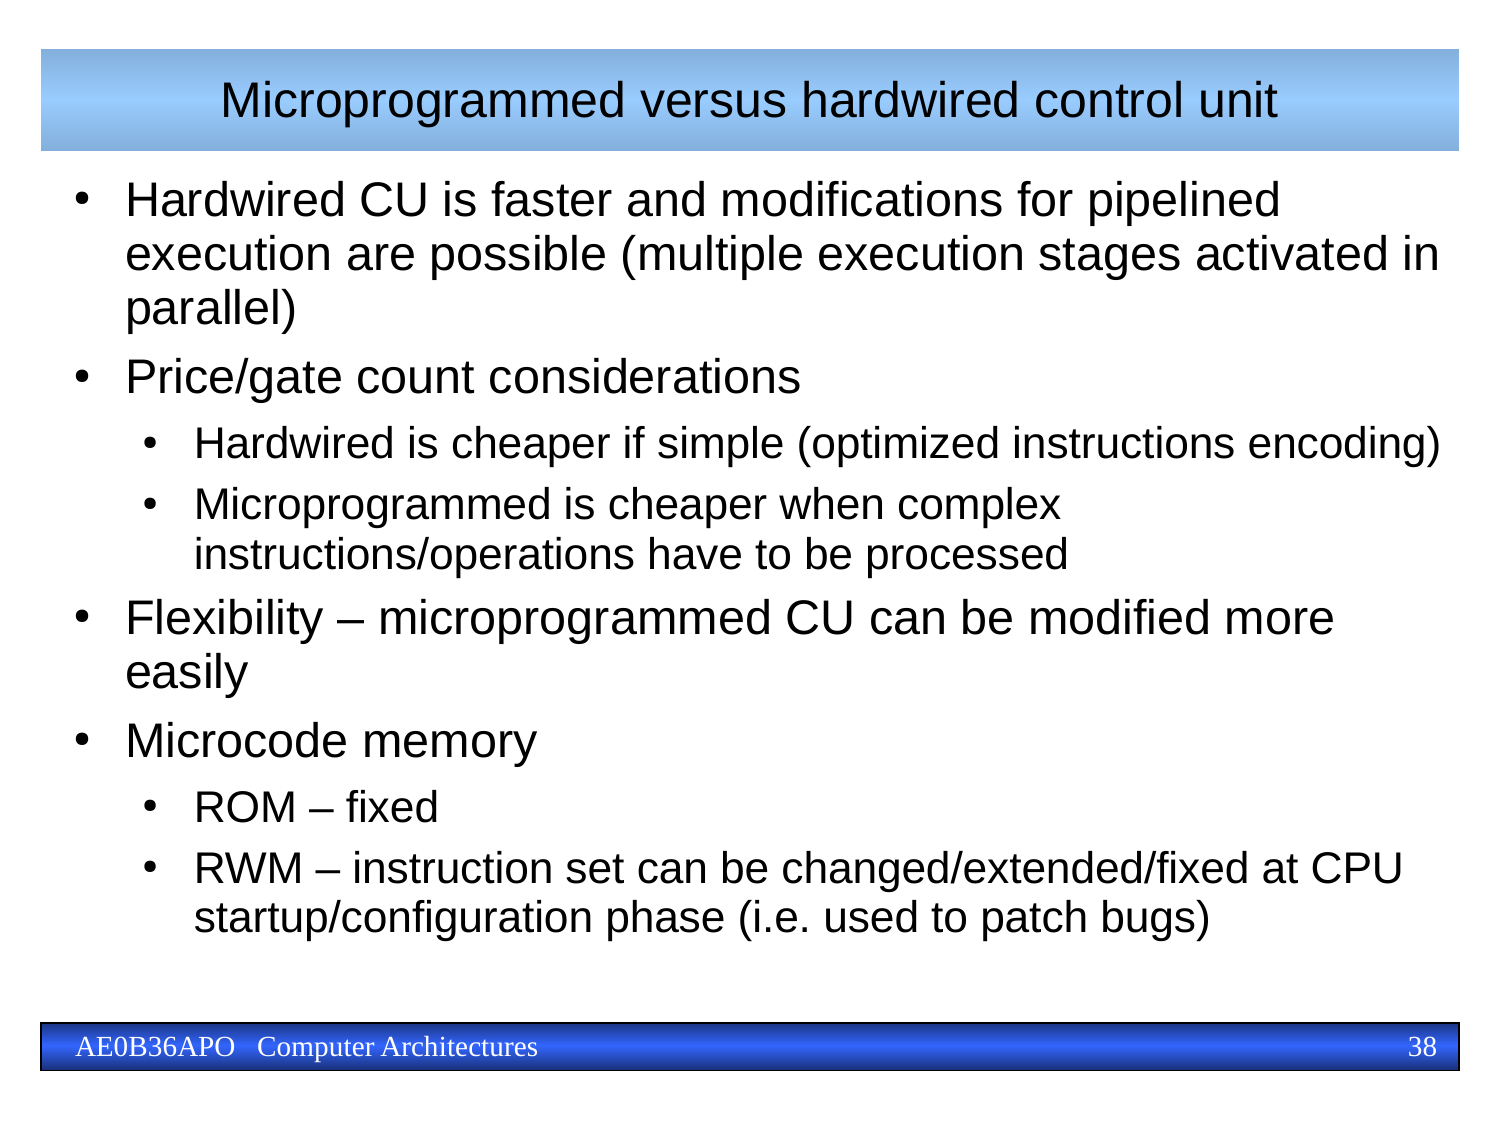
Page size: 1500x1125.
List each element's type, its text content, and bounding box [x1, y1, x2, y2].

list Hardwired CU is faster and modifications for pipelined execution are possible (multiple execution stages activated in parallel) Price/gate count considerations Hardwired is cheaper if simple (optimized instructions encoding) Microprogrammed is cheaper when complex instructions/operations have to be processed Flexibility – microprogrammed CU can be modified more easily Microcode memory ROM – fixed RWM – instruction set can be changed/extended/fixed at CPU startup/configuration phase (i.e. used to patch bugs) [56, 172, 1444, 999]
title Microprogrammed versus hardwired control unit [41, 49, 1459, 151]
